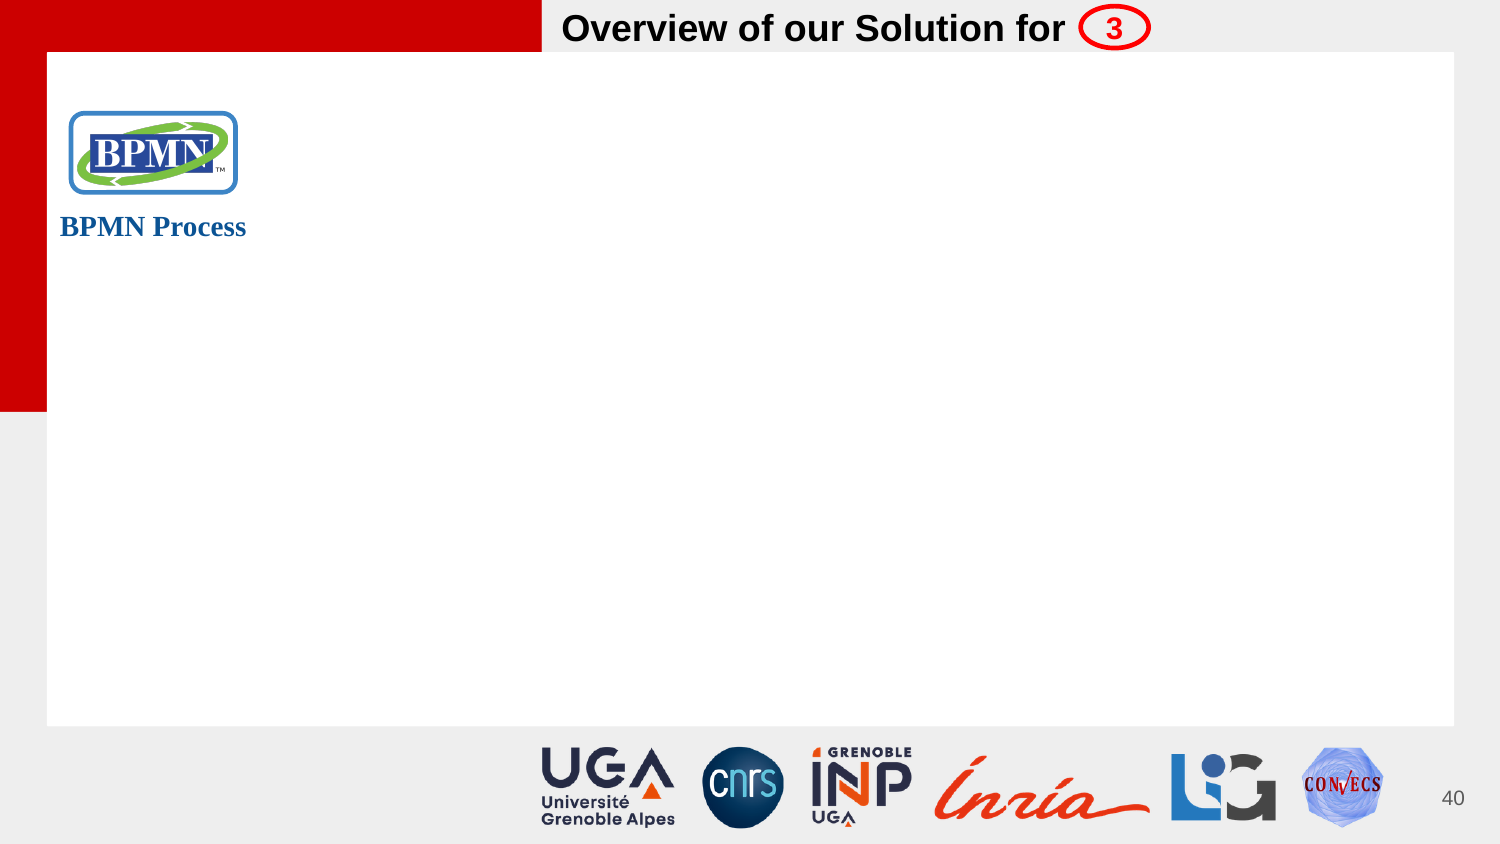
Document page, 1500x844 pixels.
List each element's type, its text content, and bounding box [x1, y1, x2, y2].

text_box 3 [1080, 6, 1149, 49]
picture [0, 0, 1500, 844]
text_box BPMN Process [12, 197, 294, 252]
slide_number <numéro> [1389, 764, 1480, 830]
text_box Overview of our Solution for [546, 0, 1441, 55]
